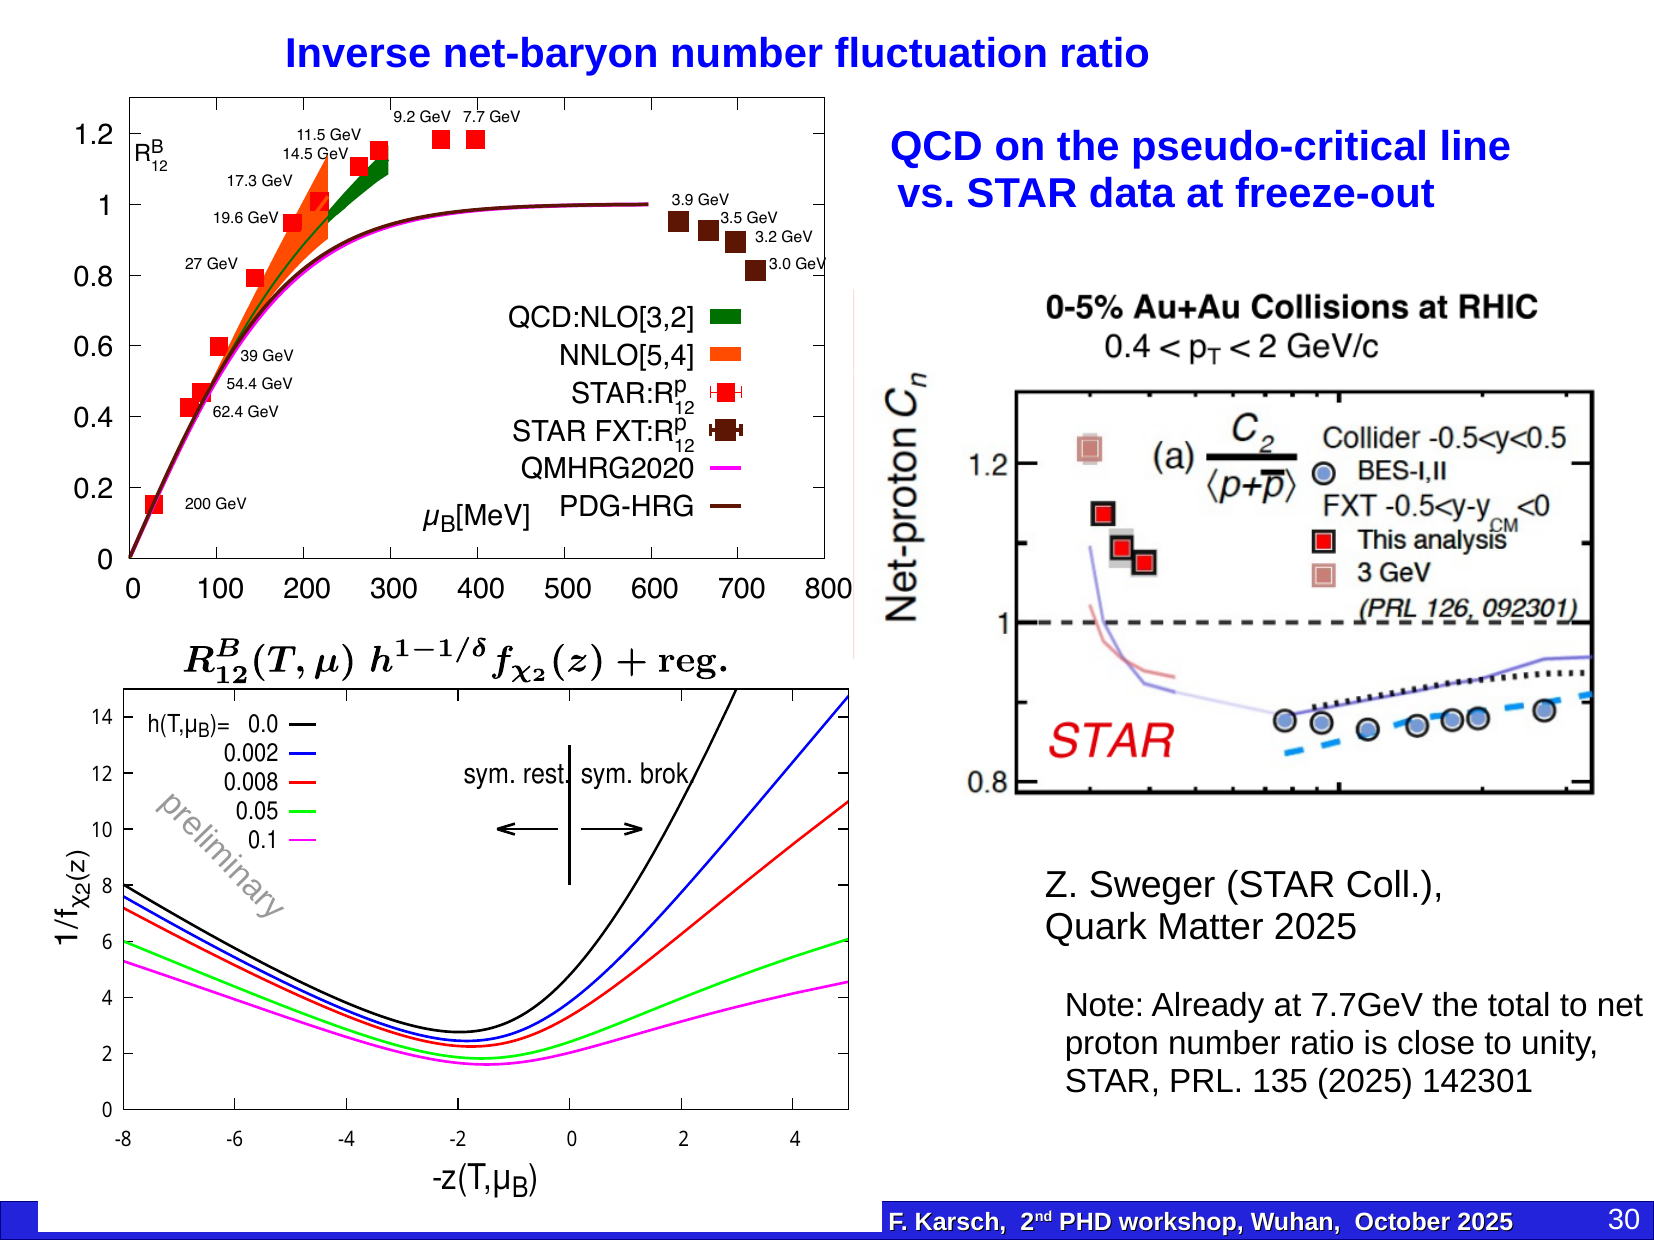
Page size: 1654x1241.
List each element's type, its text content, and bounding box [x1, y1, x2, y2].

text_box Inverse net-baryon number fluctuation ratio QCD on the pseudo-critical line vs. STAR data at freeze-out [0, 22, 1560, 224]
text_box [183, 636, 727, 684]
text_box preliminary [138, 768, 309, 943]
text_box Note: Already at 7.7GeV the total to net proton number ratio is close to unity, STAR, PRL. 135 (2025) 142301 [1050, 978, 1654, 1156]
text_box Z. Sweger (STAR Coll.), Quark Matter 2025 [1030, 856, 1563, 956]
picture [37, 224, 1627, 1233]
